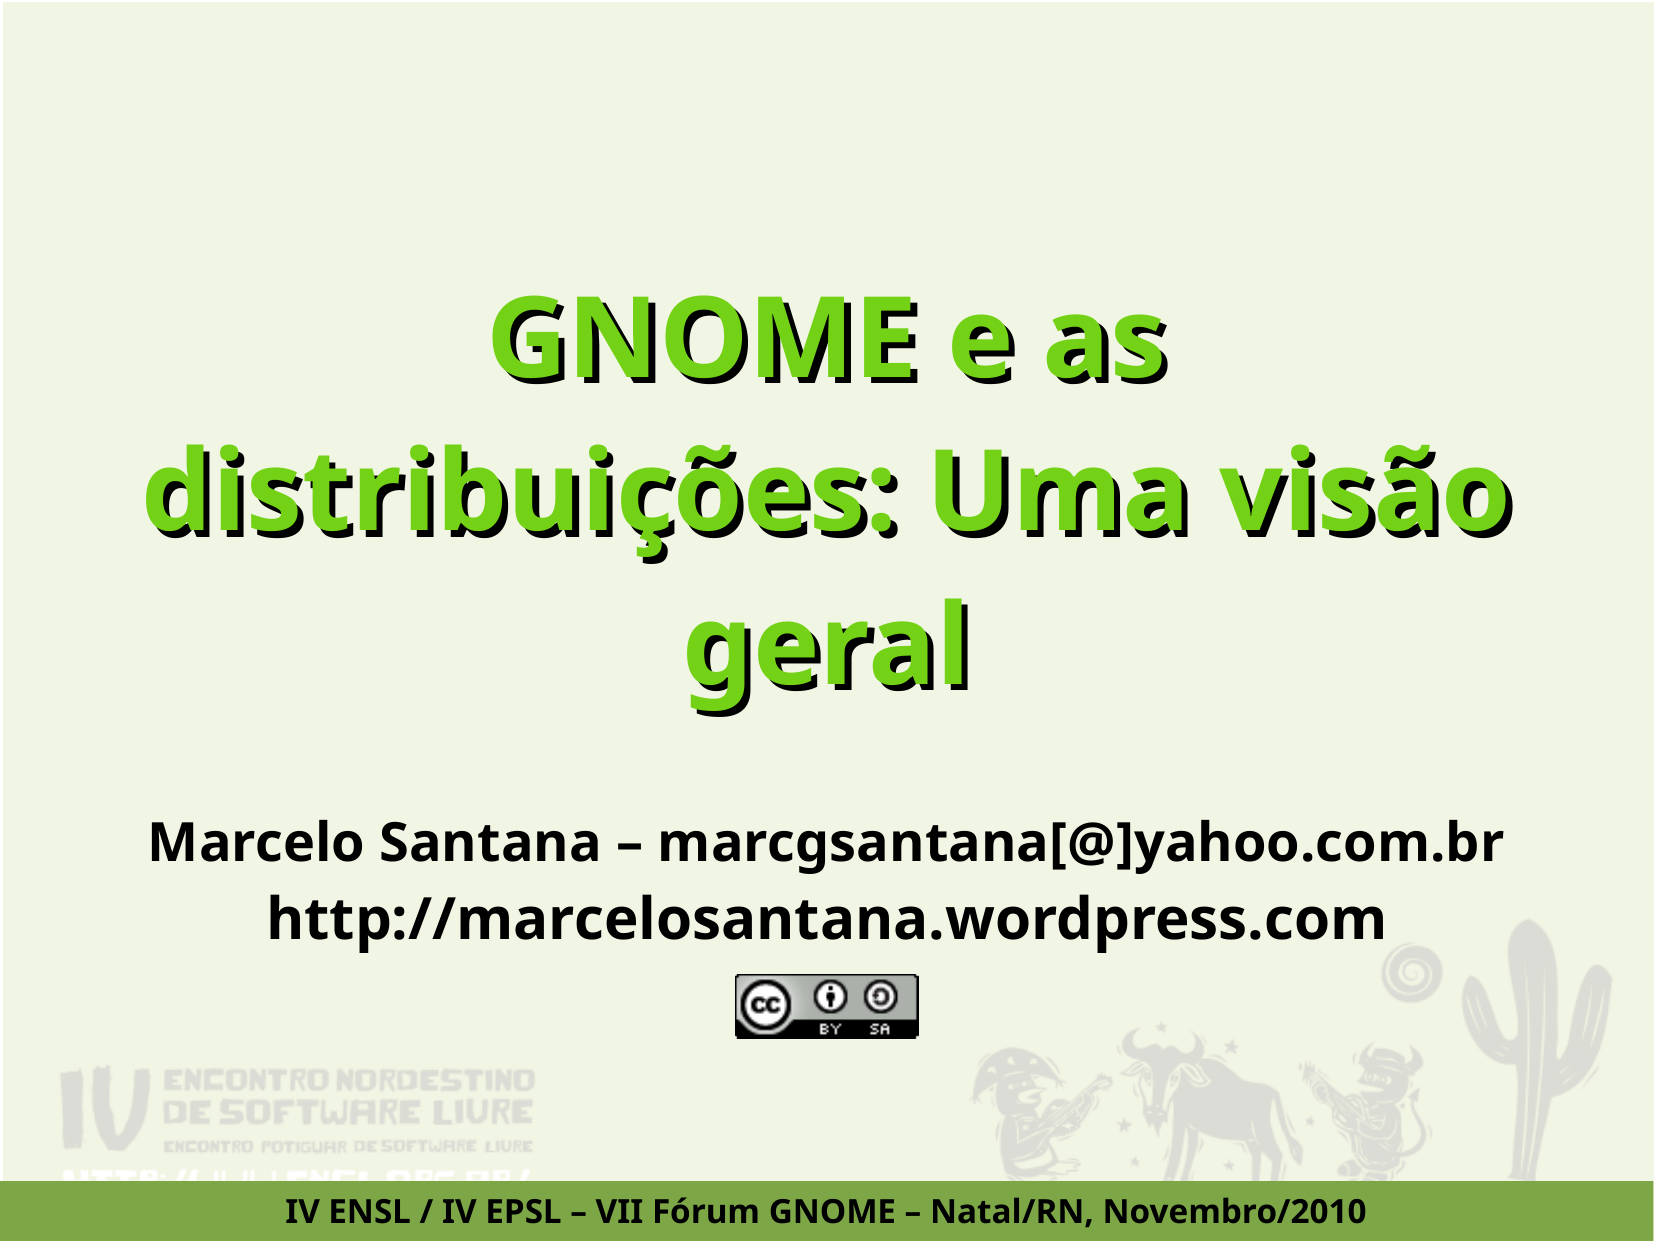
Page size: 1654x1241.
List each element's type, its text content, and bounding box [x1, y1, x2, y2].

text_box IV ENSL / IV EPSL – VII Fórum GNOME – Natal/RN, Novembro/2010 [0, 1181, 1654, 1241]
text_box Marcelo Santana – marcgsantana[@]yahoo.com.br http://marcelosantana.wordpress.com [118, 796, 1536, 1003]
picture [735, 974, 919, 1039]
text_box GNOME e as distribuições: Uma visão geral [118, 118, 1536, 796]
